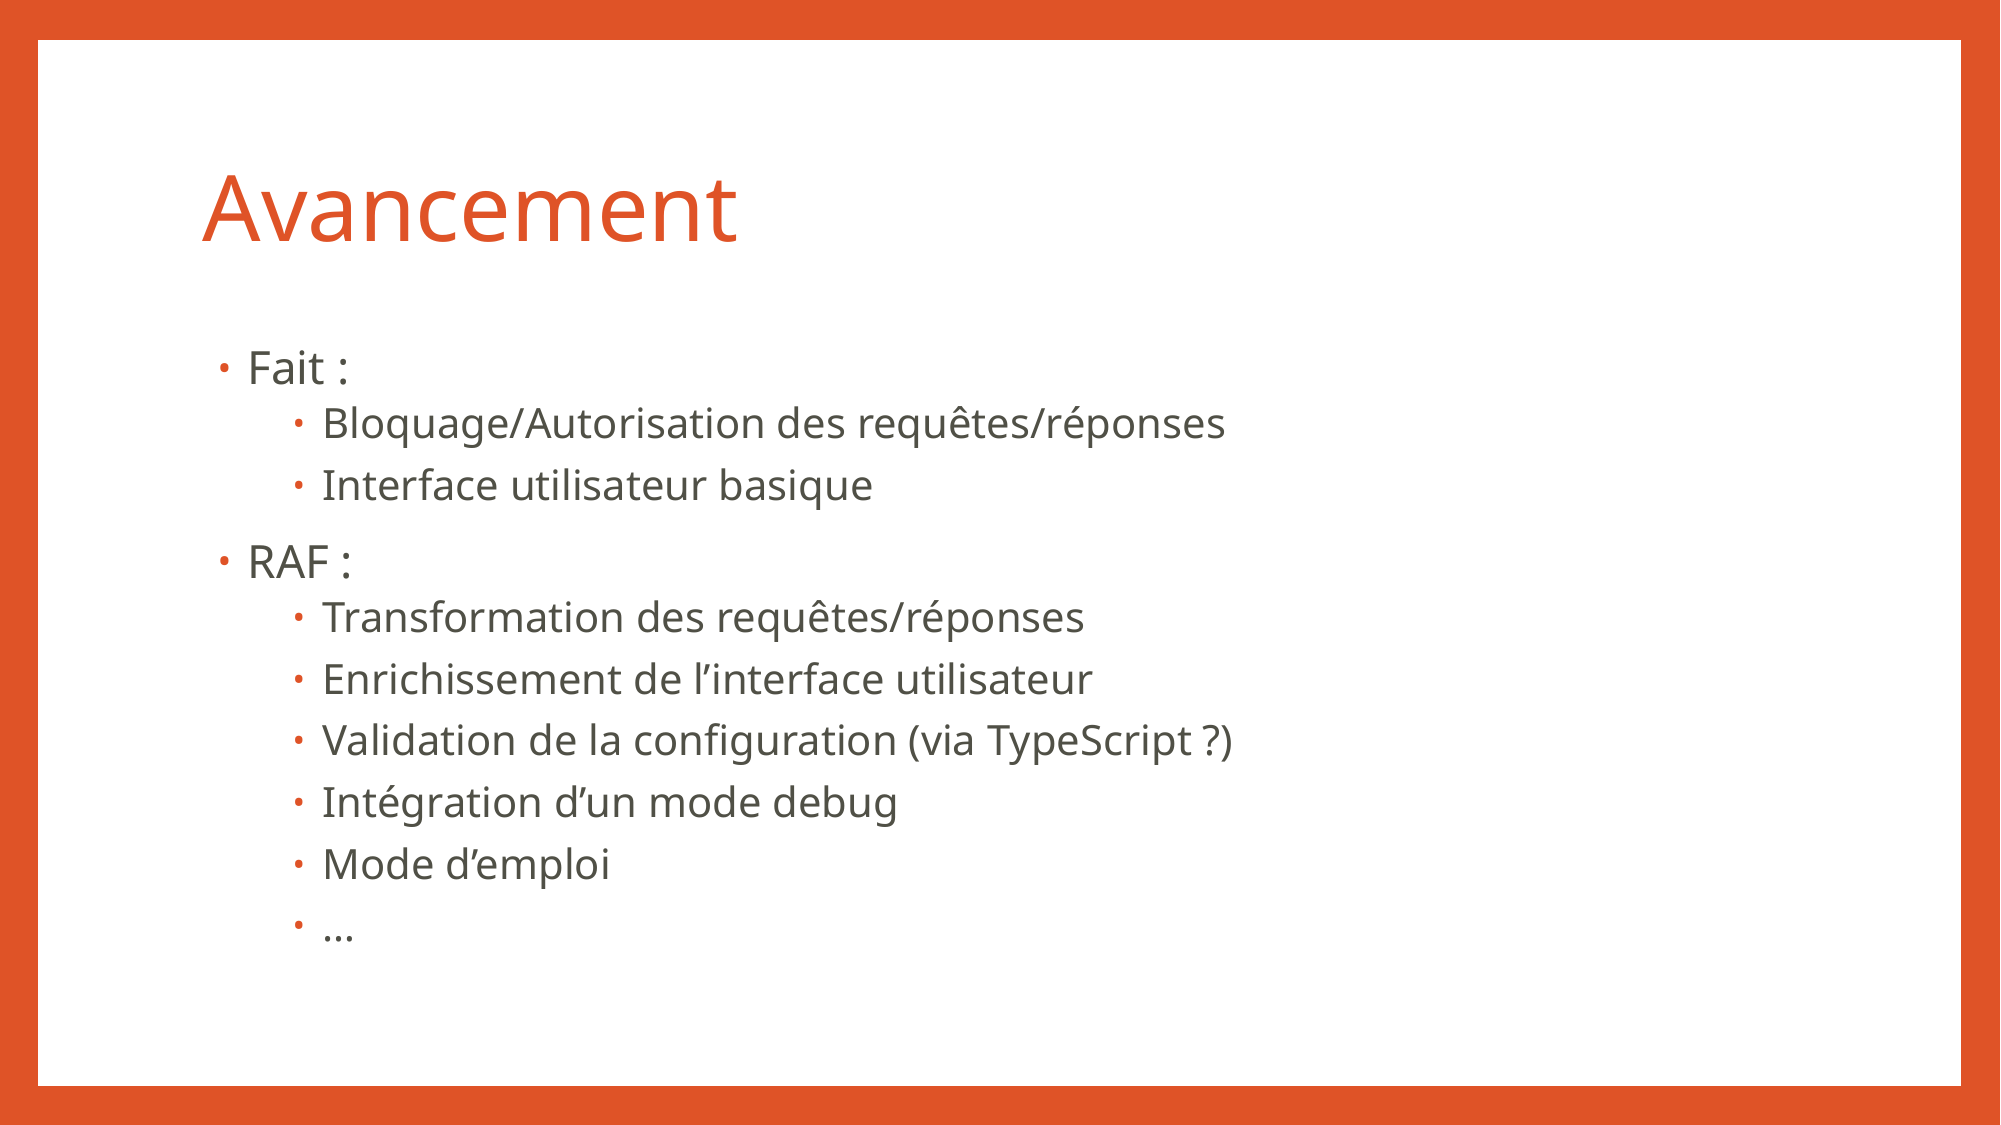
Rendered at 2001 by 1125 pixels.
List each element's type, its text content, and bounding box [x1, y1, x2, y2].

title Avancement [187, 99, 1808, 323]
list Fait : Bloquage/Autorisation des requêtes/réponses Interface utilisateur basique RAF : Transformation des requêtes/réponses Enrichissement de l’interface utilisateur Validation de la configuration (via TypeScript ?) Intégration d’un mode debug Mode d’emploi … [187, 337, 1808, 1105]
